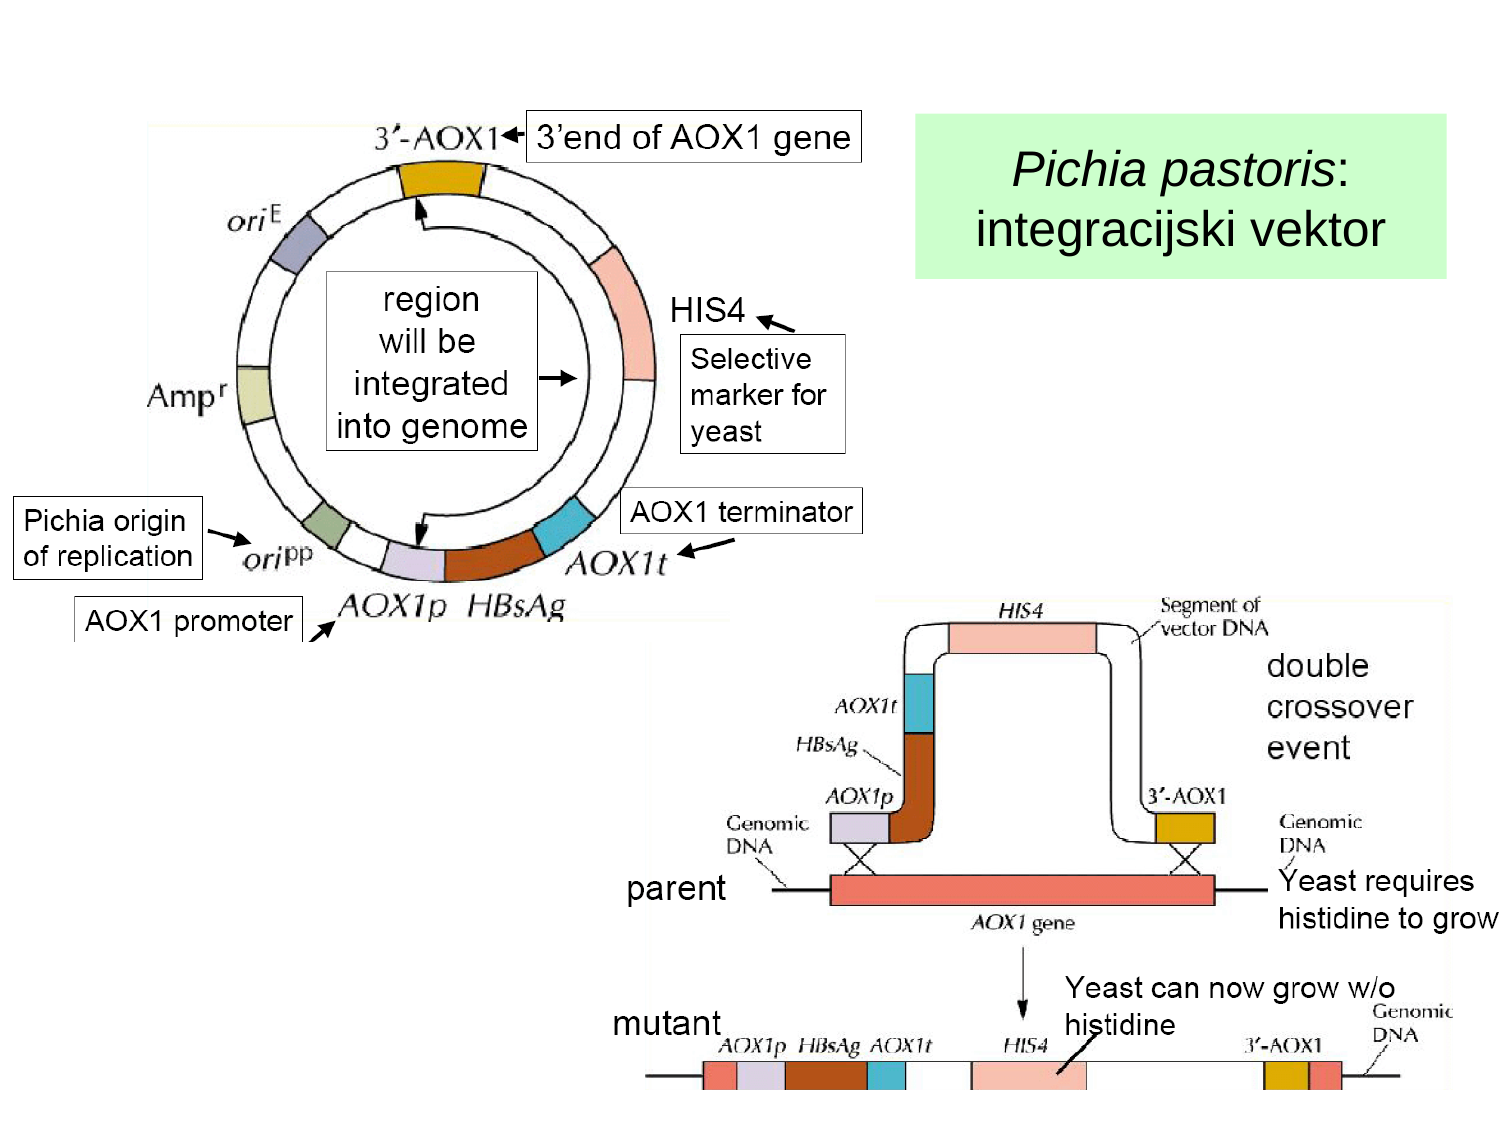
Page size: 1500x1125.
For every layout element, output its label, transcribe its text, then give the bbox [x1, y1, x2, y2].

picture [0, 101, 1500, 1094]
text_box Pichia pastoris: integracijski vektor [915, 113, 1447, 279]
